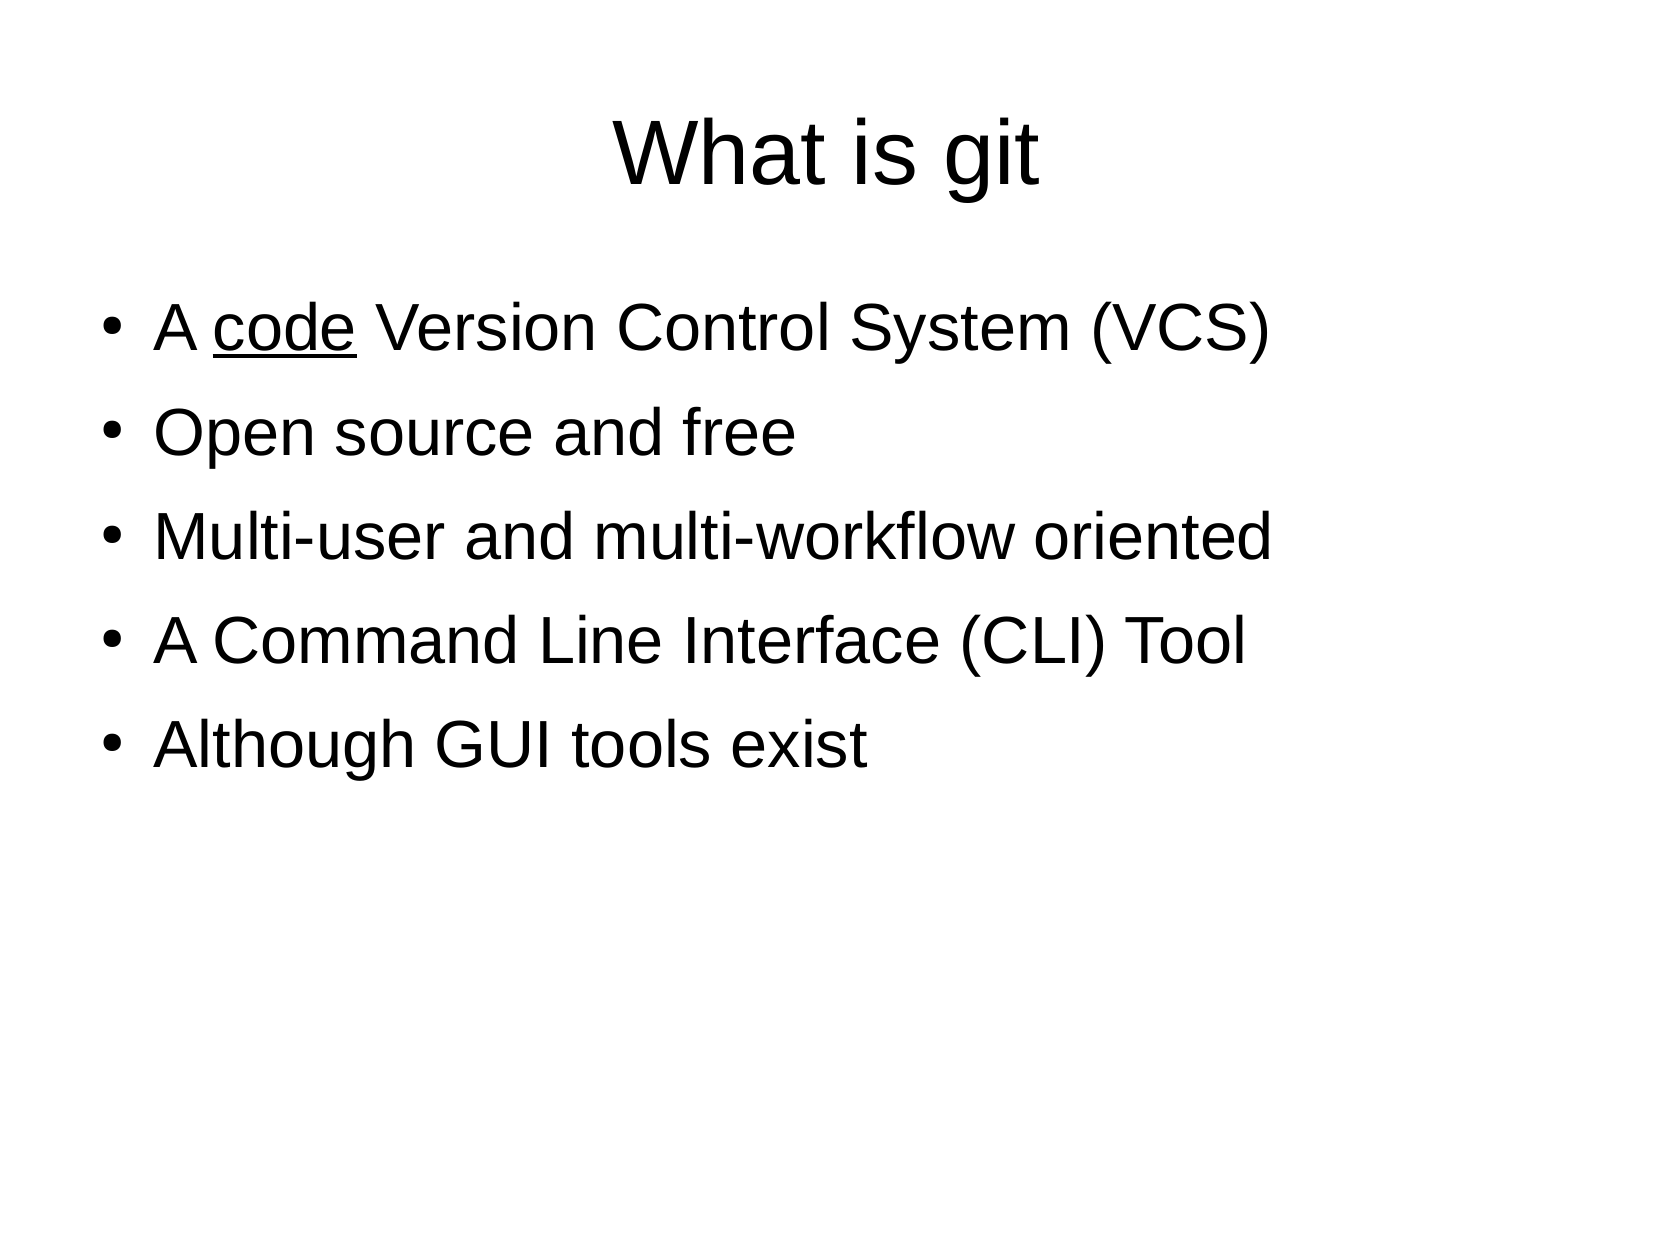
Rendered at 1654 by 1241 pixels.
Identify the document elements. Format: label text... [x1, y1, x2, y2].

list A code Version Control System (VCS) Open source and free Multi-user and multi-workflow oriented A Command Line Interface (CLI) Tool Although GUI tools exist [82, 290, 1538, 1010]
title What is git [82, 49, 1571, 257]
